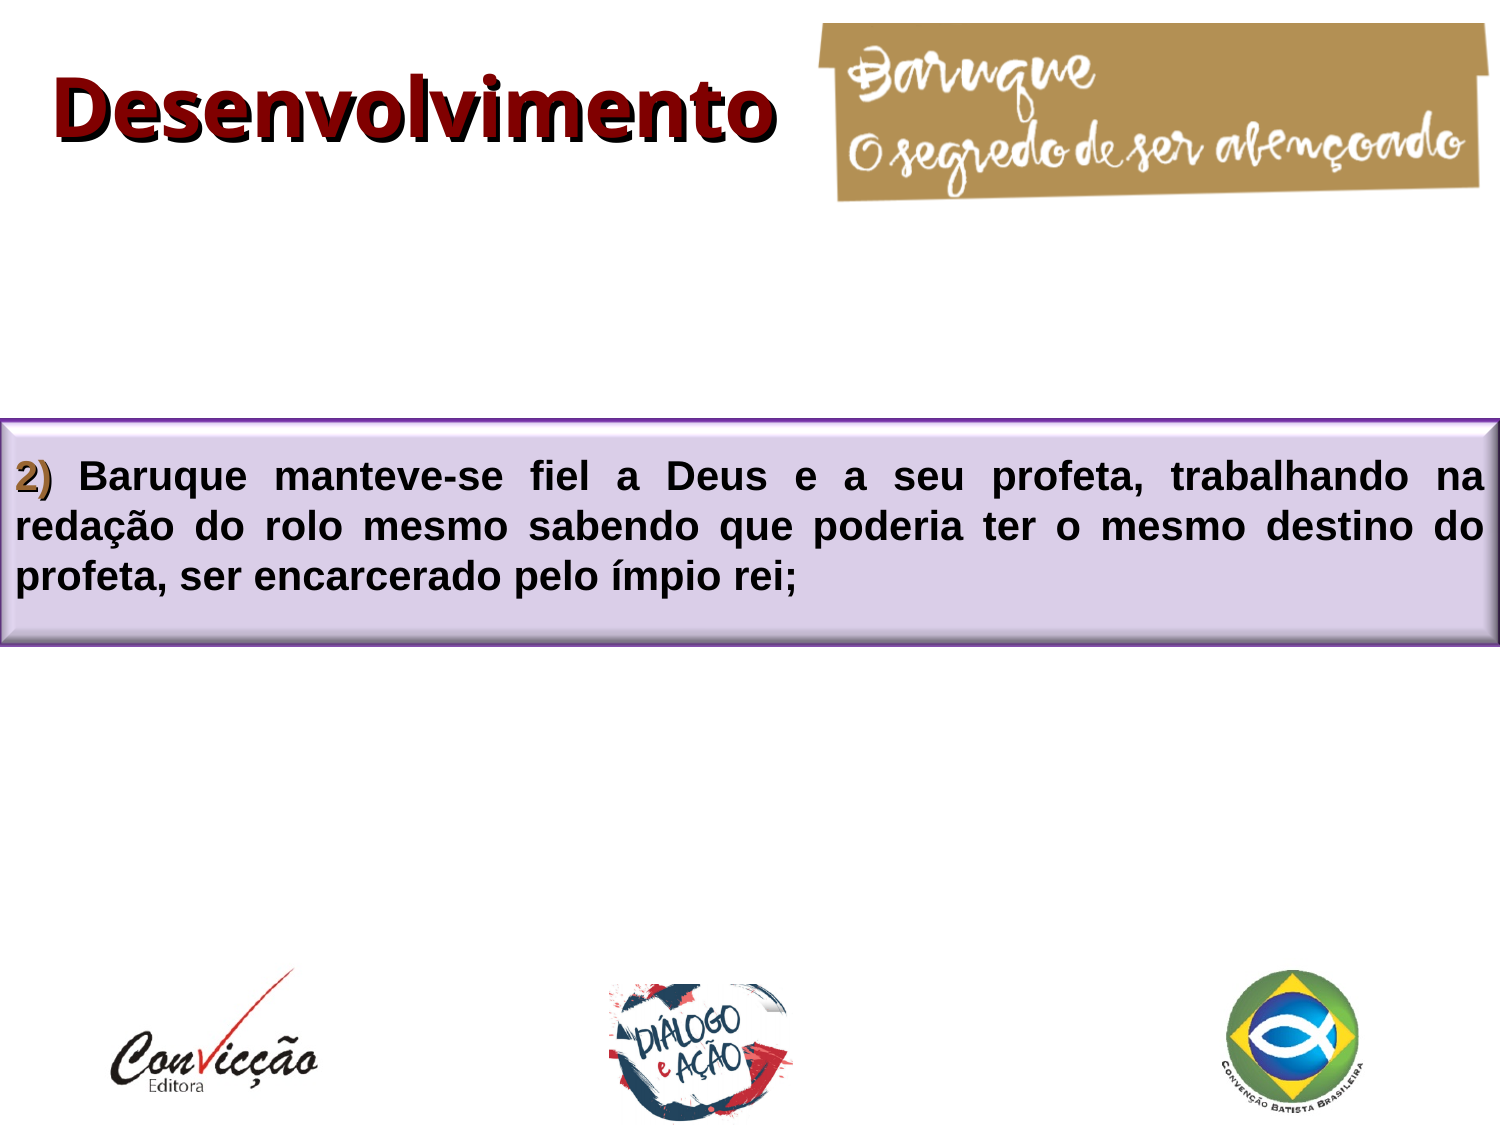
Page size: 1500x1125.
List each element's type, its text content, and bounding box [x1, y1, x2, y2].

text_box Desenvolvimento [35, 46, 815, 163]
picture [70, 949, 364, 1125]
text_box 2) Baruque manteve-se fiel a Deus e a seu profeta, trabalhando na redação do rolo mesmo sabendo que poderia ter o mesmo destino do profeta, ser encarcerado pelo ímpio rei; [0, 441, 1500, 607]
picture [609, 984, 793, 1125]
picture [0, 607, 1500, 649]
picture [1207, 958, 1373, 1125]
picture [815, 23, 1500, 211]
picture [0, 416, 1500, 441]
